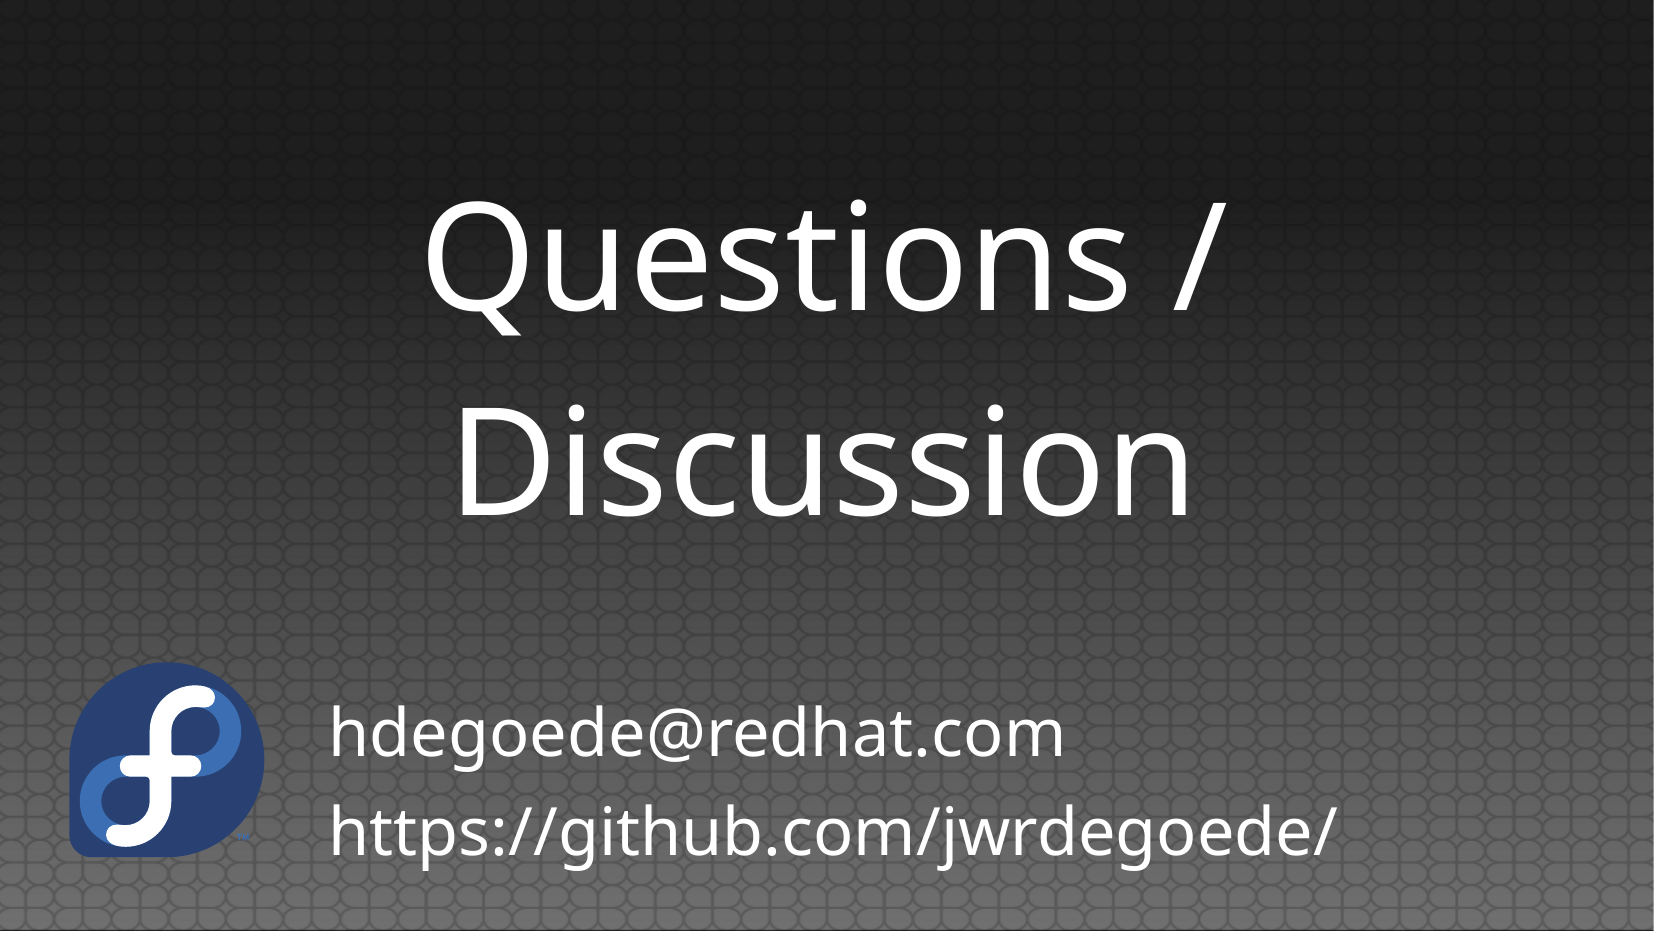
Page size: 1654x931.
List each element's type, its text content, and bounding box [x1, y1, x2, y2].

text_box https://github.com/jwrdegoede/ [313, 776, 1458, 866]
title Questions / Discussion [206, 166, 1441, 544]
picture [0, 0, 1654, 931]
text_box hdegoede@redhat.com [313, 677, 1419, 776]
